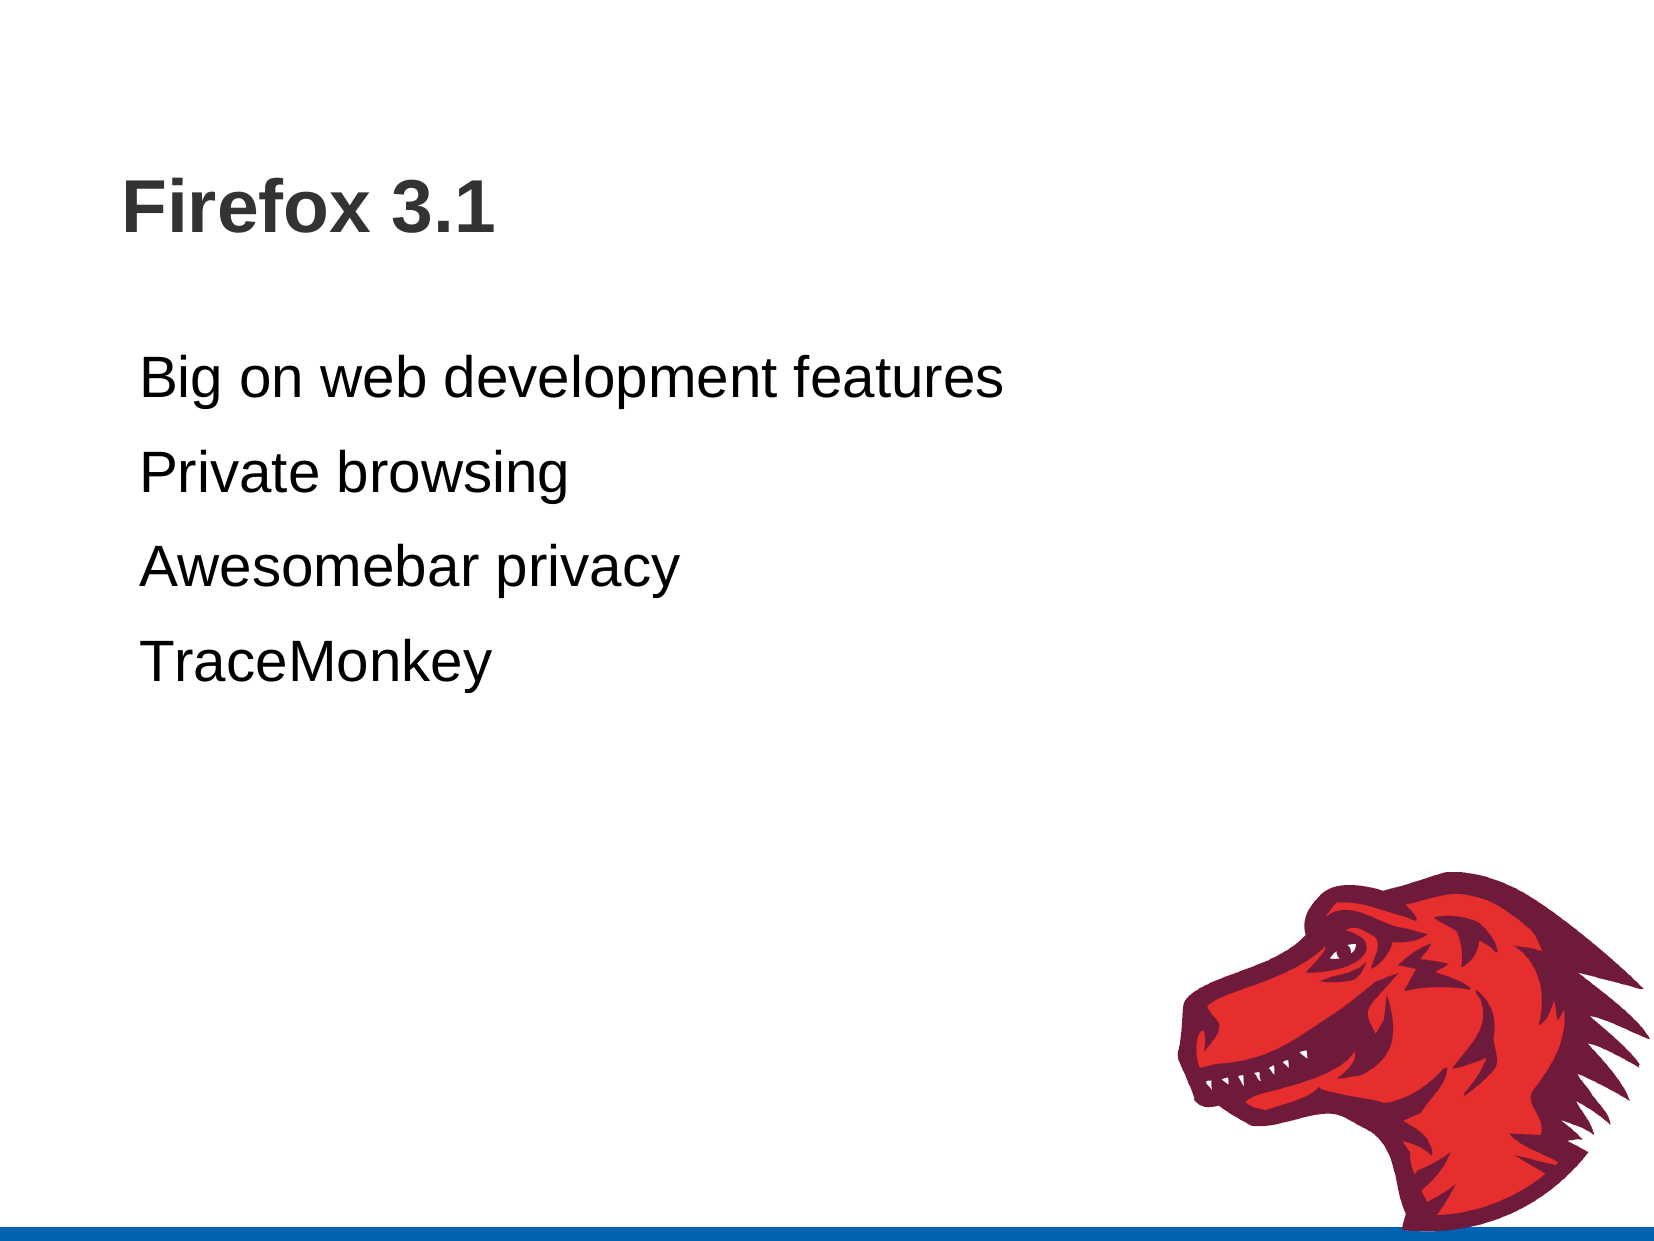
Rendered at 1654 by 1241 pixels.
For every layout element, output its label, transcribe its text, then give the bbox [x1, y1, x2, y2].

title Firefox 3.1 [121, 110, 1534, 303]
picture [1171, 872, 1654, 1241]
list Big on web development features Private browsing Awesomebar privacy TraceMonkey [121, 344, 1534, 1112]
